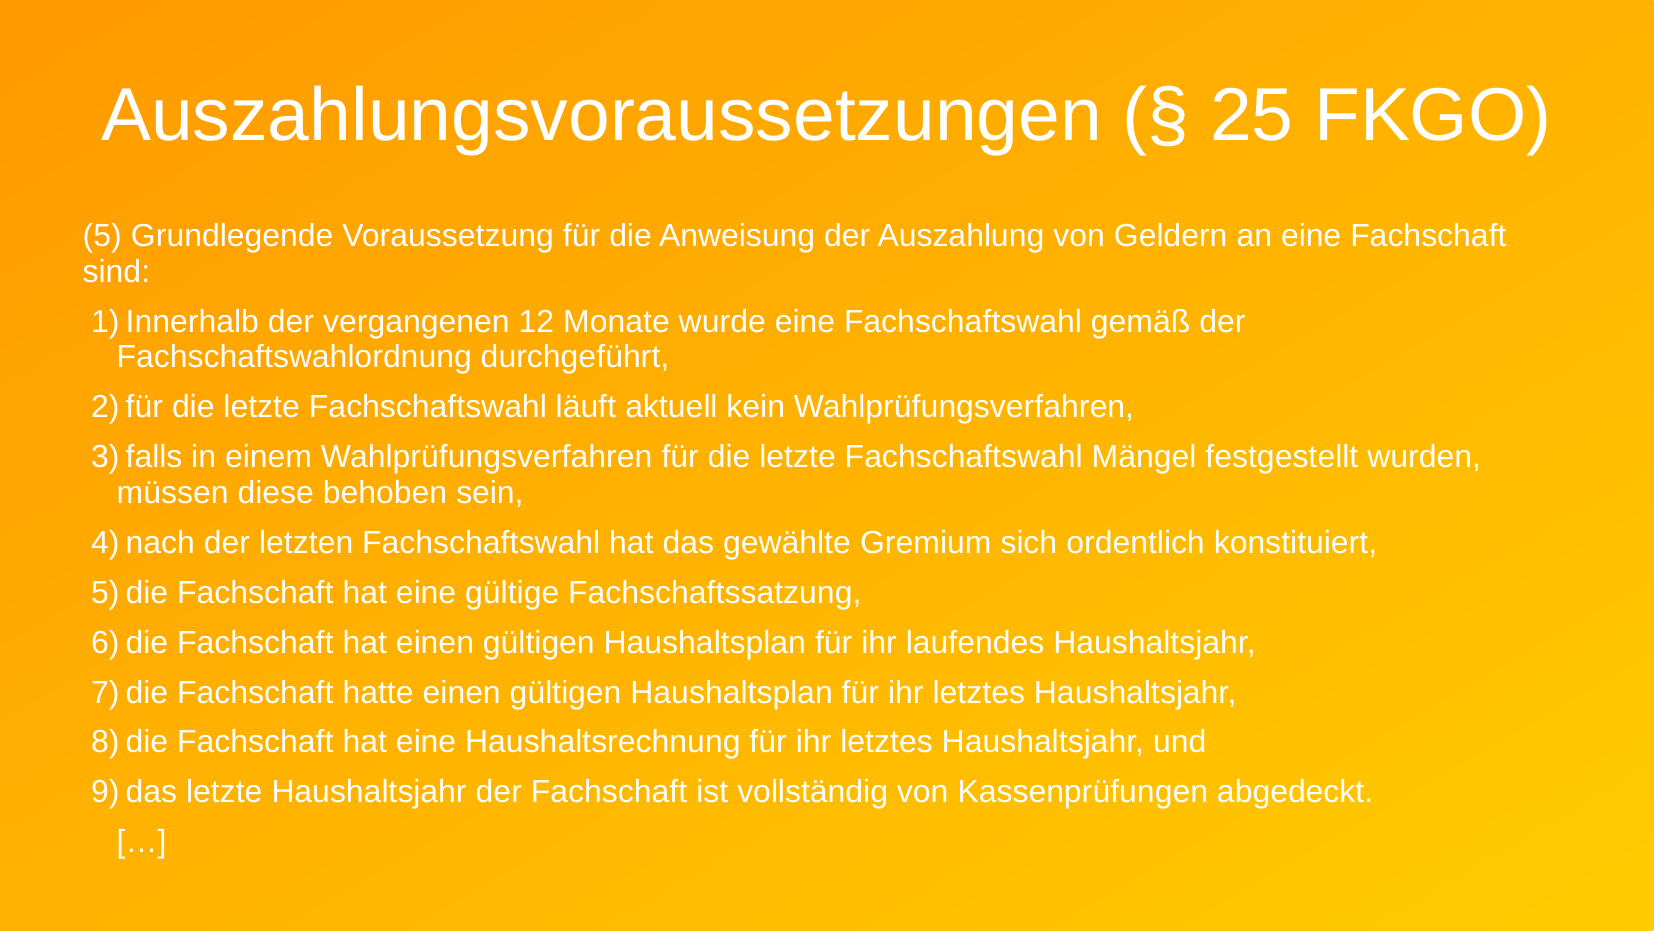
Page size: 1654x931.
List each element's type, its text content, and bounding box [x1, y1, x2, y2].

list (5) Grundlegende Voraussetzung für die Anweisung der Auszahlung von Geldern an eine Fachschaft sind: Innerhalb der vergangenen 12 Monate wurde eine Fachschaftswahl gemäß der Fachschaftswahlordnung durchgeführt, für die letzte Fachschaftswahl läuft aktuell kein Wahlprüfungsverfahren, falls in einem Wahlprüfungsverfahren für die letzte Fachschaftswahl Mängel festgestellt wurden, müssen diese behoben sein, nach der letzten Fachschaftswahl hat das gewählte Gremium sich ordentlich konstituiert, die Fachschaft hat eine gültige Fachschaftssatzung, die Fachschaft hat einen gültigen Haushaltsplan für ihr laufendes Haushaltsjahr, die Fachschaft hatte einen gültigen Haushaltsplan für ihr letztes Haushaltsjahr, die Fachschaft hat eine Haushaltsrechnung für ihr letztes Haushaltsjahr, und das letzte Haushaltsjahr der Fachschaft ist vollständig von Kassenprüfungen abgedeckt. […] [82, 217, 1571, 863]
title Auszahlungsvoraussetzungen (§ 25 FKGO) [82, 37, 1571, 193]
